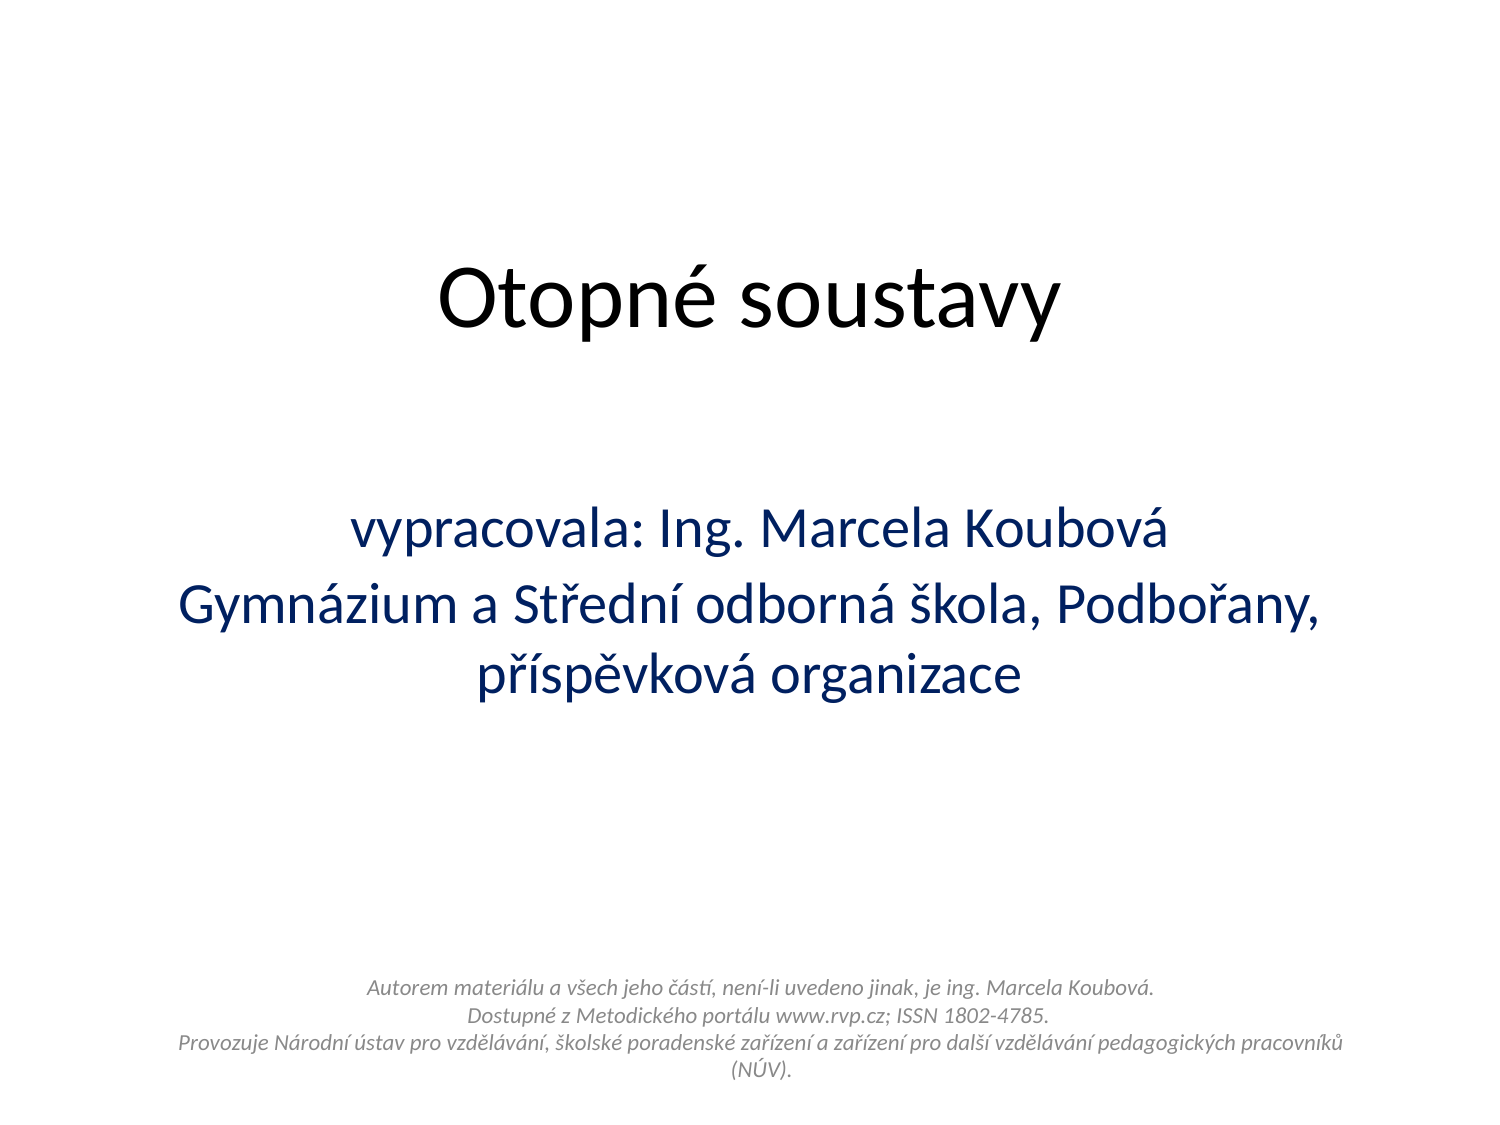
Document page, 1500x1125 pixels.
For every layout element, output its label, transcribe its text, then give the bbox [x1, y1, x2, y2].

title Otopné soustavy vypracovala: Ing. Marcela Koubová Gymnázium a Střední odborná škola, Podbořany, příspěvková organizace [112, 228, 1388, 714]
text_box Autorem materiálu a všech jeho částí, není-li uvedeno jinak, je ing. Marcela Koubová. Dostupné z Metodického portálu www.rvp.cz; ISSN 1802-4785. Provozuje Národní ústav pro vzdělávání, školské poradenské zařízení a zařízení pro další vzdělávání pedagogických pracovníků (NÚV). [147, 1011, 1377, 1072]
